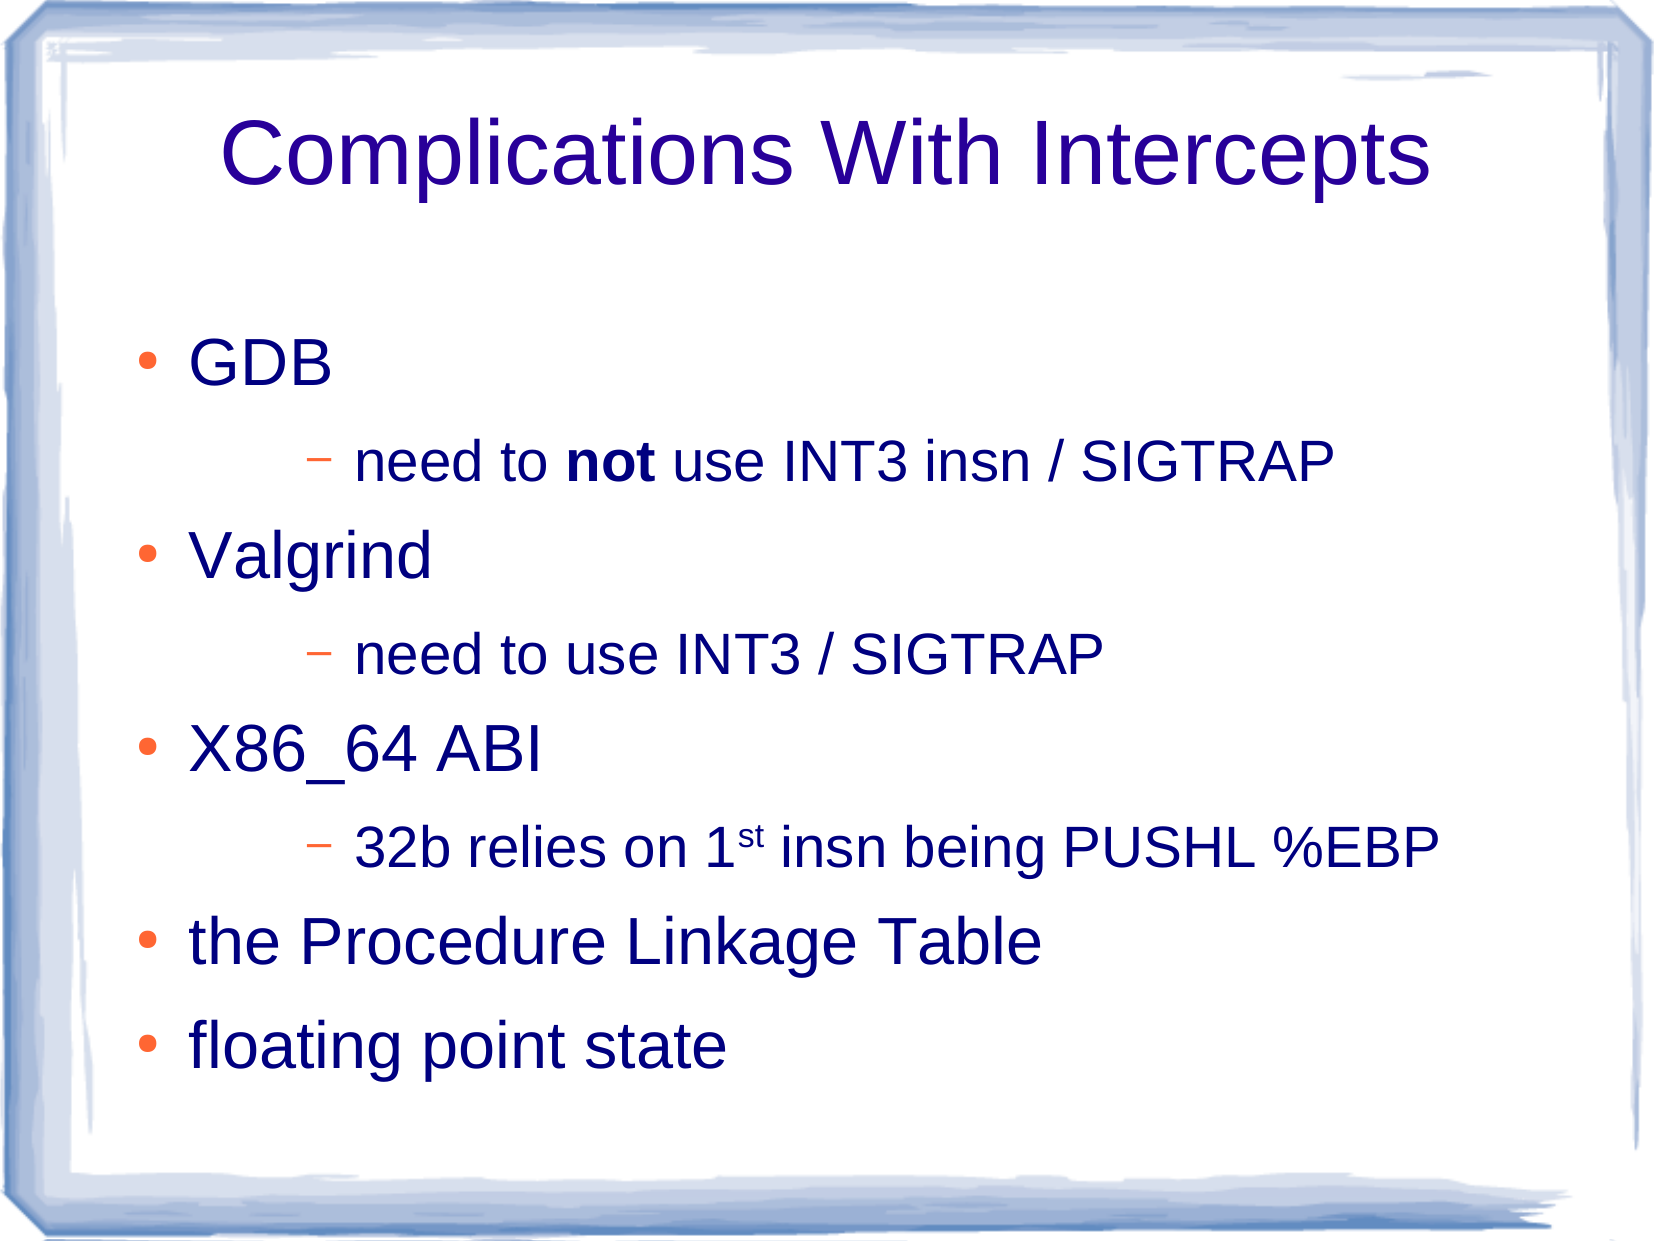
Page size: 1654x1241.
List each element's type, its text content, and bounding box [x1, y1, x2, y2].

title Complications With Intercepts [82, 56, 1571, 250]
picture [0, 0, 1654, 1241]
list GDB need to not use INT3 insn / SIGTRAP Valgrind need to use INT3 / SIGTRAP X86_64 ABI 32b relies on 1st insn being PUSHL %EBP the Procedure Linkage Table floating point state [118, 324, 1571, 1129]
